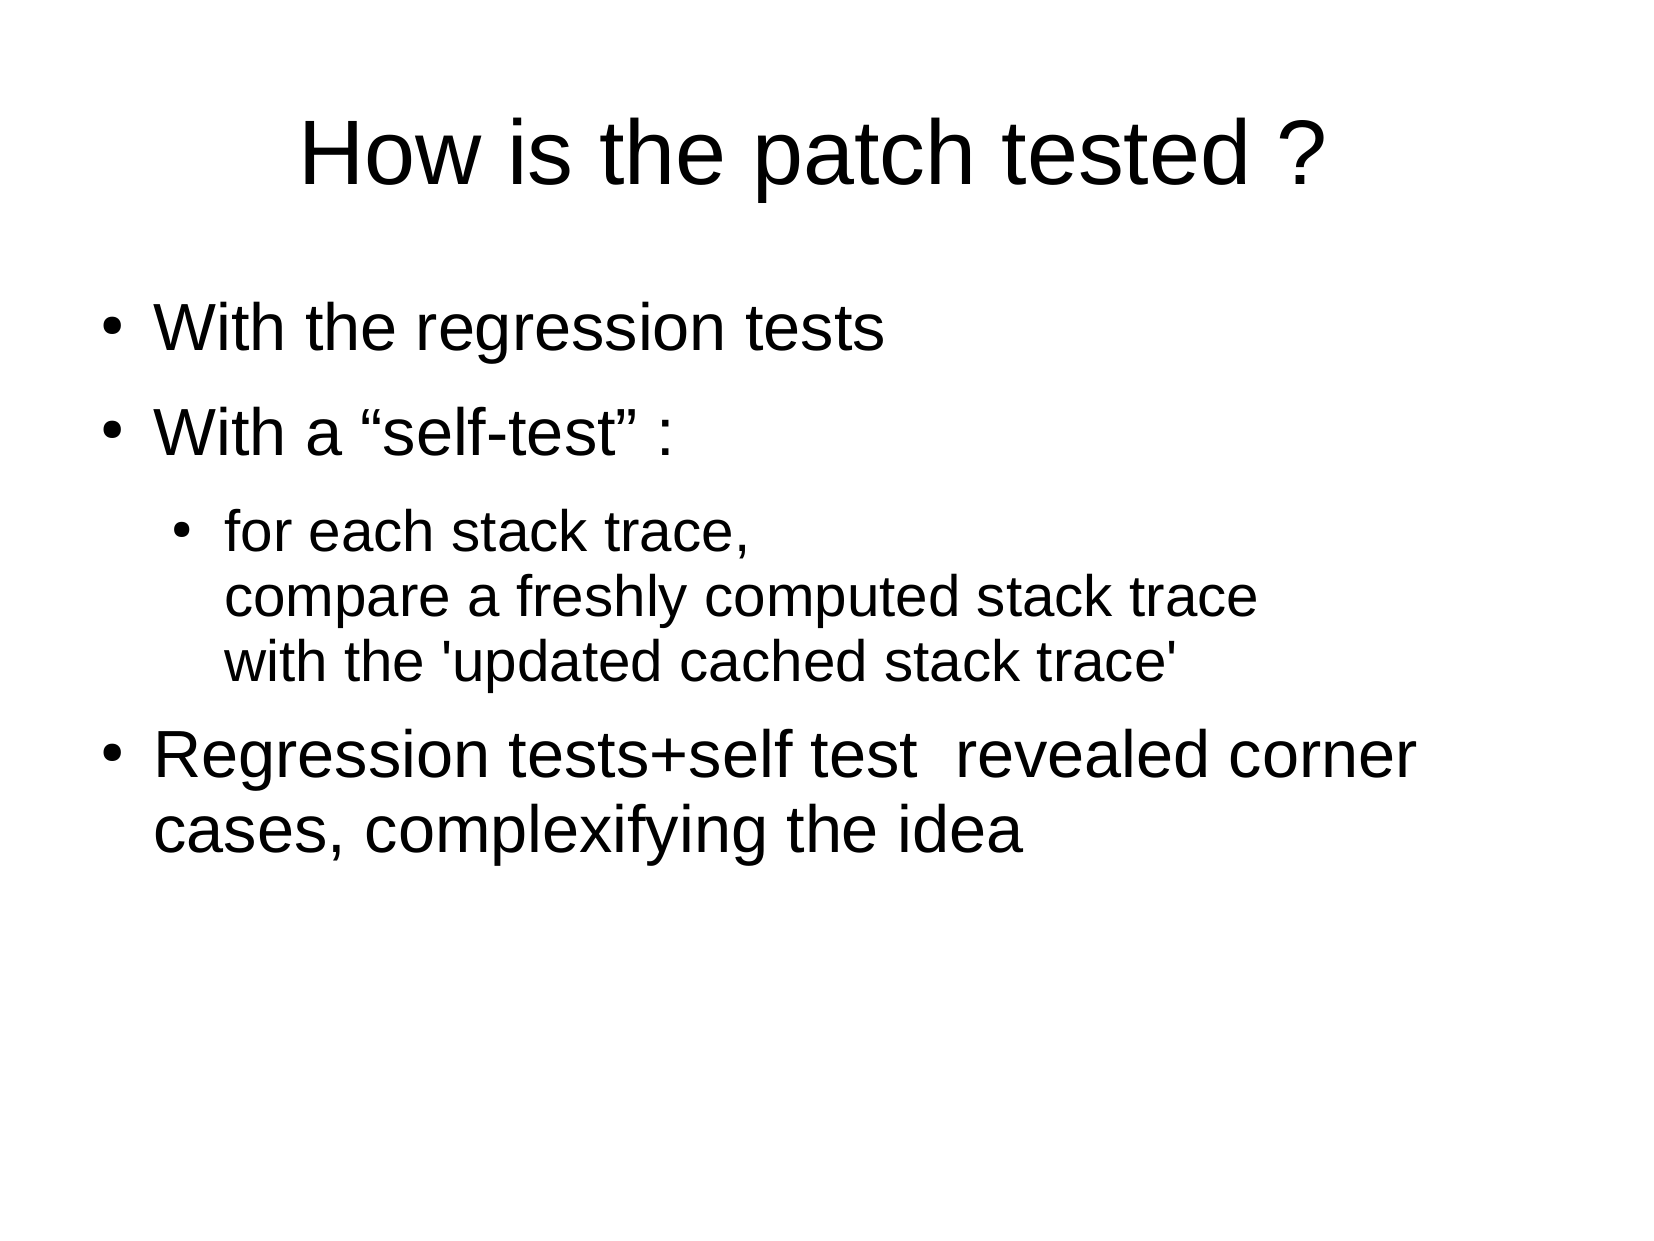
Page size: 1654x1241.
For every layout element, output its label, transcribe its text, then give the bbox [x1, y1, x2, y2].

title How is the patch tested ? [82, 49, 1571, 257]
list With the regression tests With a “self-test” : for each stack trace, compare a freshly computed stack trace with the 'updated cached stack trace' Regression tests+self test revealed corner cases, complexifying the idea [82, 290, 1571, 1186]
